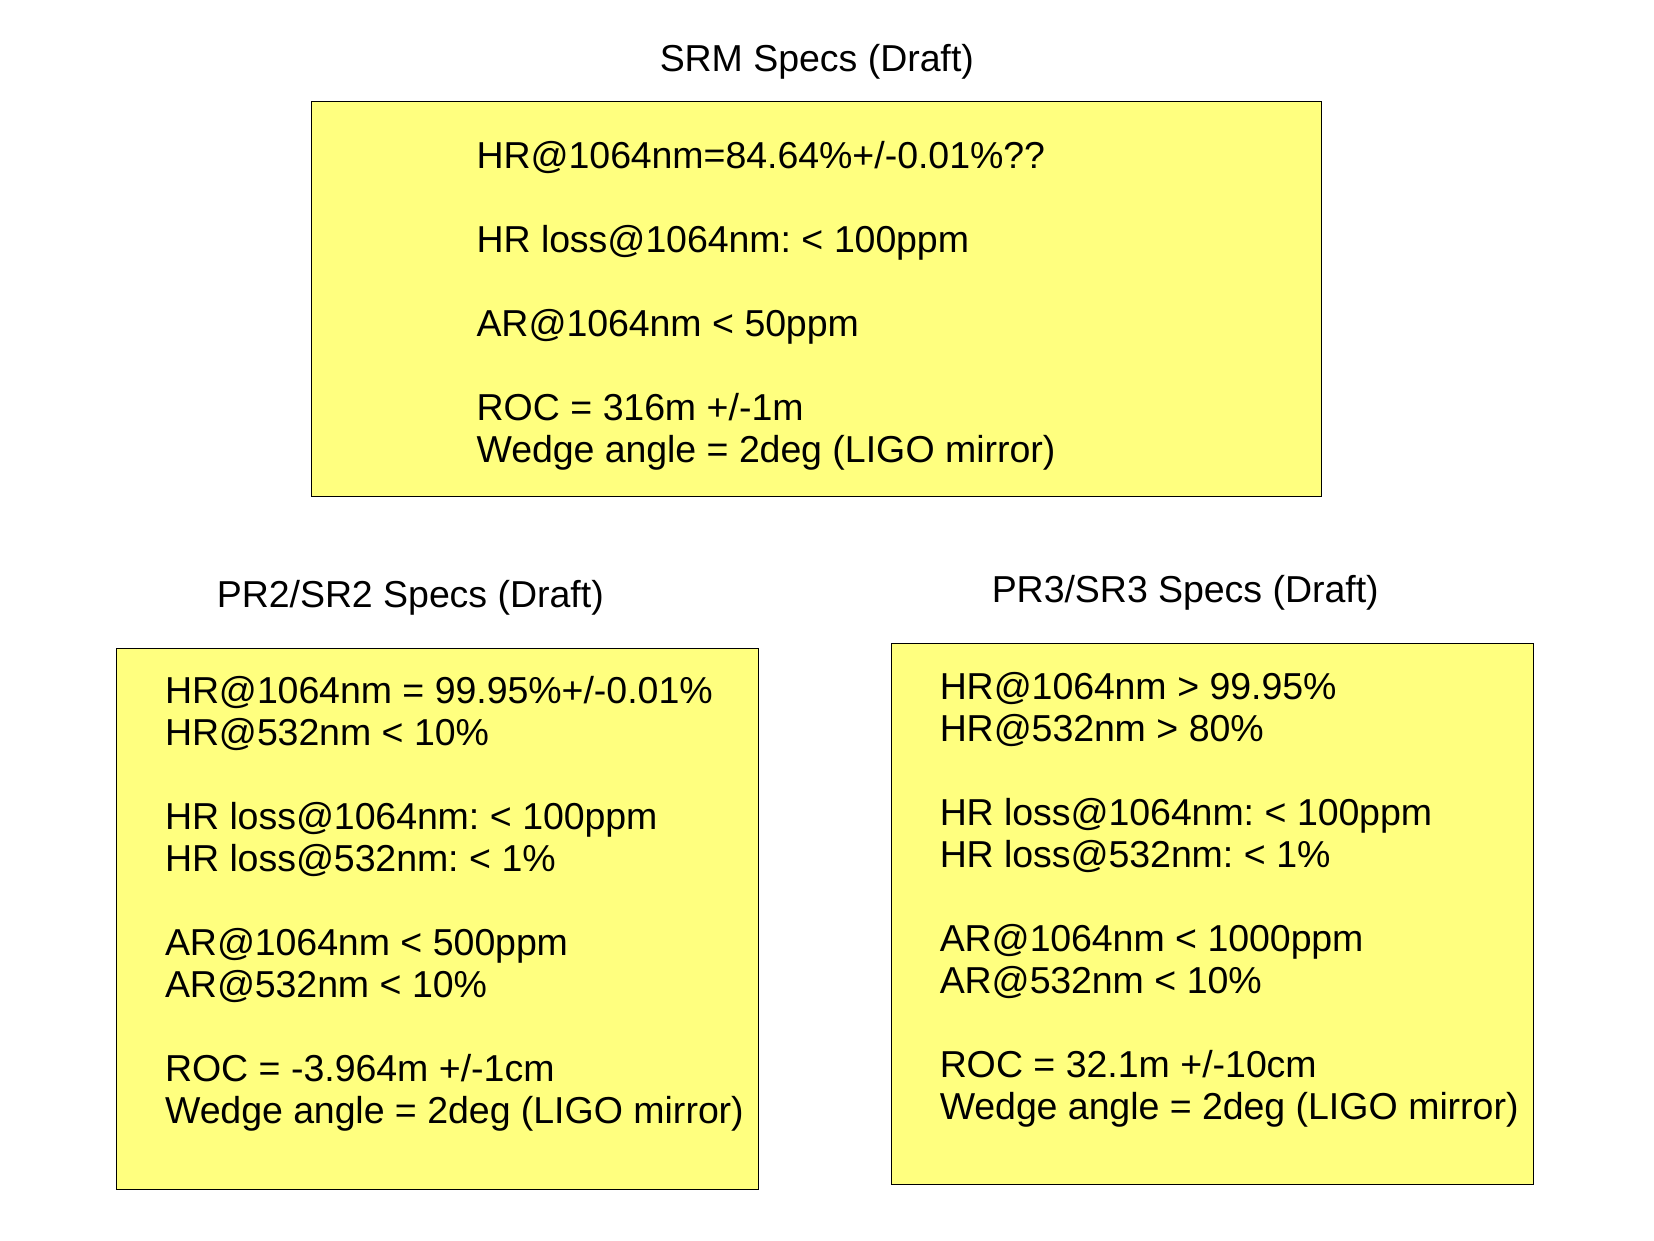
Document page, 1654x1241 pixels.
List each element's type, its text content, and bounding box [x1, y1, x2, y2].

text_box [891, 643, 1534, 1185]
text_box [116, 648, 759, 1190]
text_box PR3/SR3 Specs (Draft) [977, 561, 1394, 619]
text_box HR@1064nm > 99.95% HR@532nm > 80% HR loss@1064nm: < 100ppm HR loss@532nm: < 1% AR@1064nm < 1000ppm AR@532nm < 10% ROC = 32.1m +/-10cm Wedge angle = 2deg (LIGO mirror) [925, 657, 1534, 1130]
text_box SRM Specs (Draft) [645, 30, 990, 88]
text_box HR@1064nm = 99.95%+/-0.01% HR@532nm < 10% HR loss@1064nm: < 100ppm HR loss@532nm: < 1% AR@1064nm < 500ppm AR@532nm < 10% ROC = -3.964m +/-1cm Wedge angle = 2deg (LIGO mirror) [150, 662, 759, 1134]
text_box HR@1064nm=84.64%+/-0.01%?? HR loss@1064nm: < 100ppm AR@1064nm < 50ppm ROC = 316m +/-1m Wedge angle = 2deg (LIGO mirror) [461, 127, 1071, 473]
text_box PR2/SR2 Specs (Draft) [202, 565, 620, 623]
text_box [311, 101, 1322, 497]
